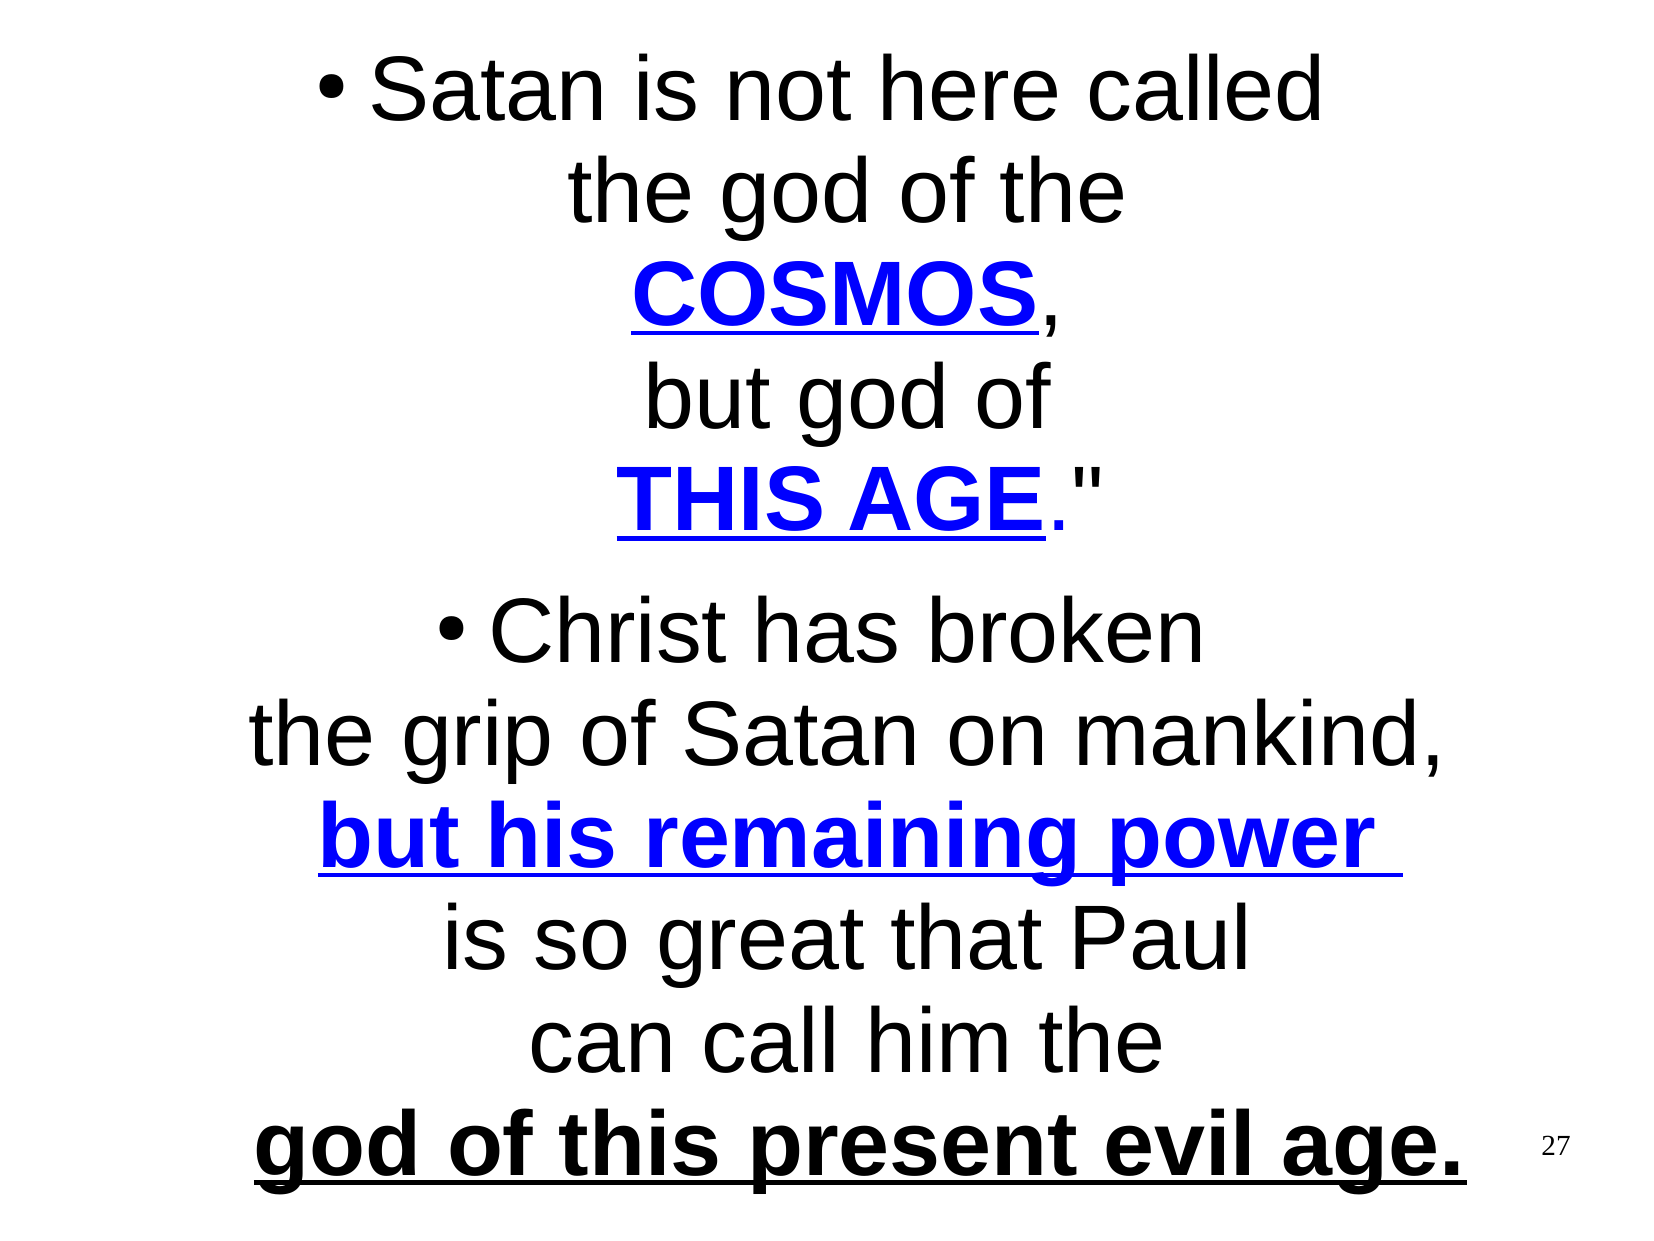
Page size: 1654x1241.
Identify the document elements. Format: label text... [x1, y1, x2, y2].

list Satan is not here called the god of the COSMOS, but god of THIS AGE." Christ has broken the grip of Satan on mankind, but his remaining power is so great that Paul can call him the god of this present evil age. [37, 37, 1613, 1238]
